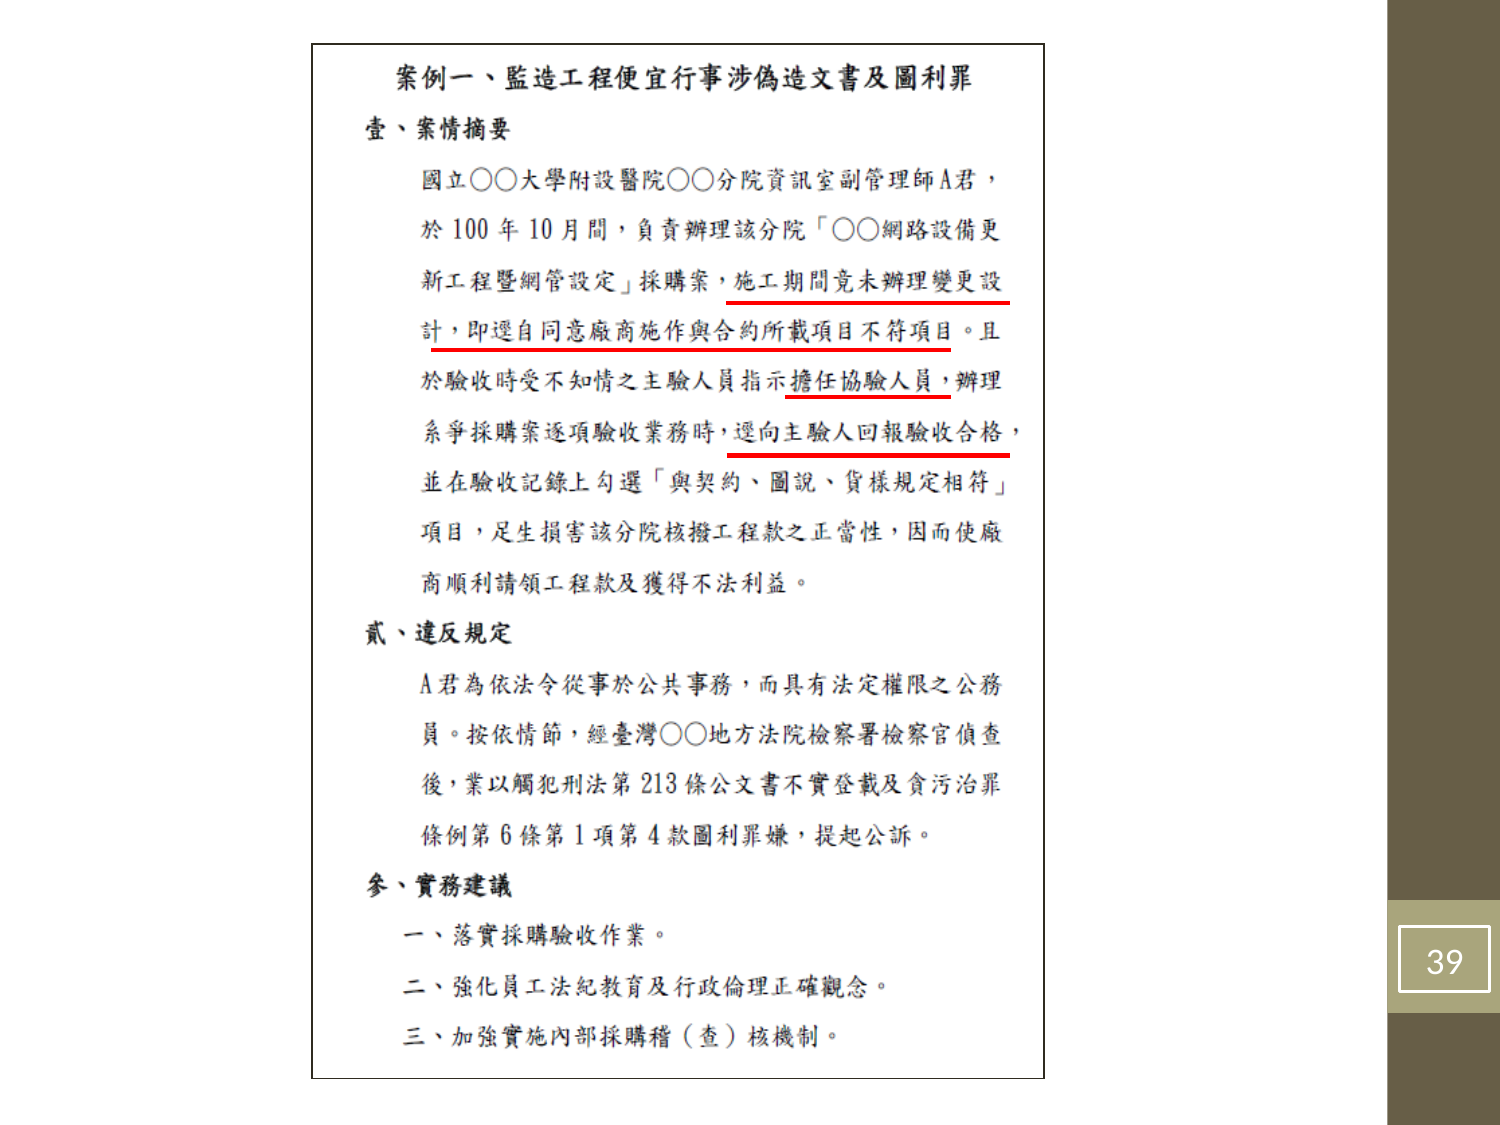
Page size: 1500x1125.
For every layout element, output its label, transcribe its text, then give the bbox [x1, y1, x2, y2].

picture [312, 44, 1044, 1078]
text_box 39 [1399, 926, 1490, 992]
